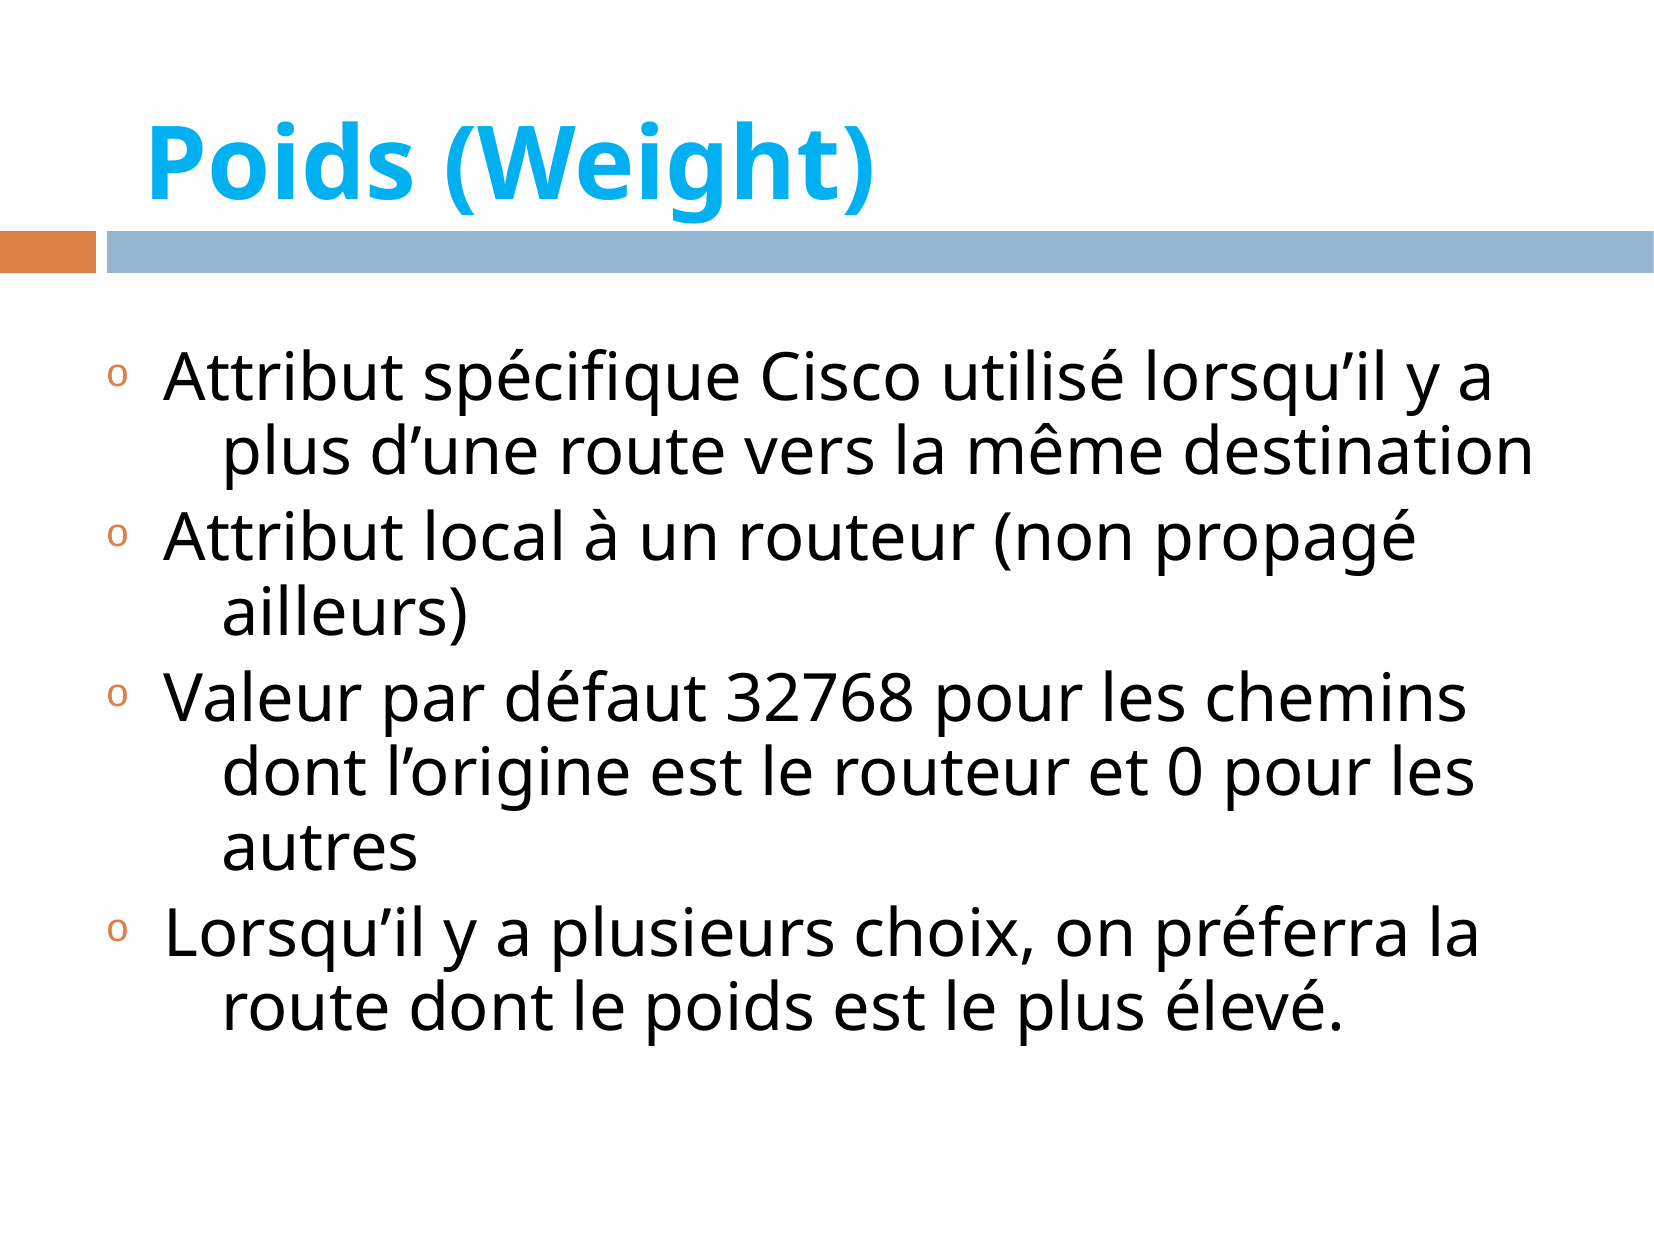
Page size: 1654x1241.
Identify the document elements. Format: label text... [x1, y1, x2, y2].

list Attribut spécifique Cisco utilisé lorsqu’il y a plus d’une route vers la même destination Attribut local à un routeur (non propagé ailleurs) Valeur par défaut 32768 pour les chemins dont l’origine est le routeur et 0 pour les autres Lorsqu’il y a plusieurs choix, on préferra la route dont le poids est le plus élevé. [89, 332, 1592, 1241]
title Poids (Weight)‏ [126, 82, 1533, 248]
